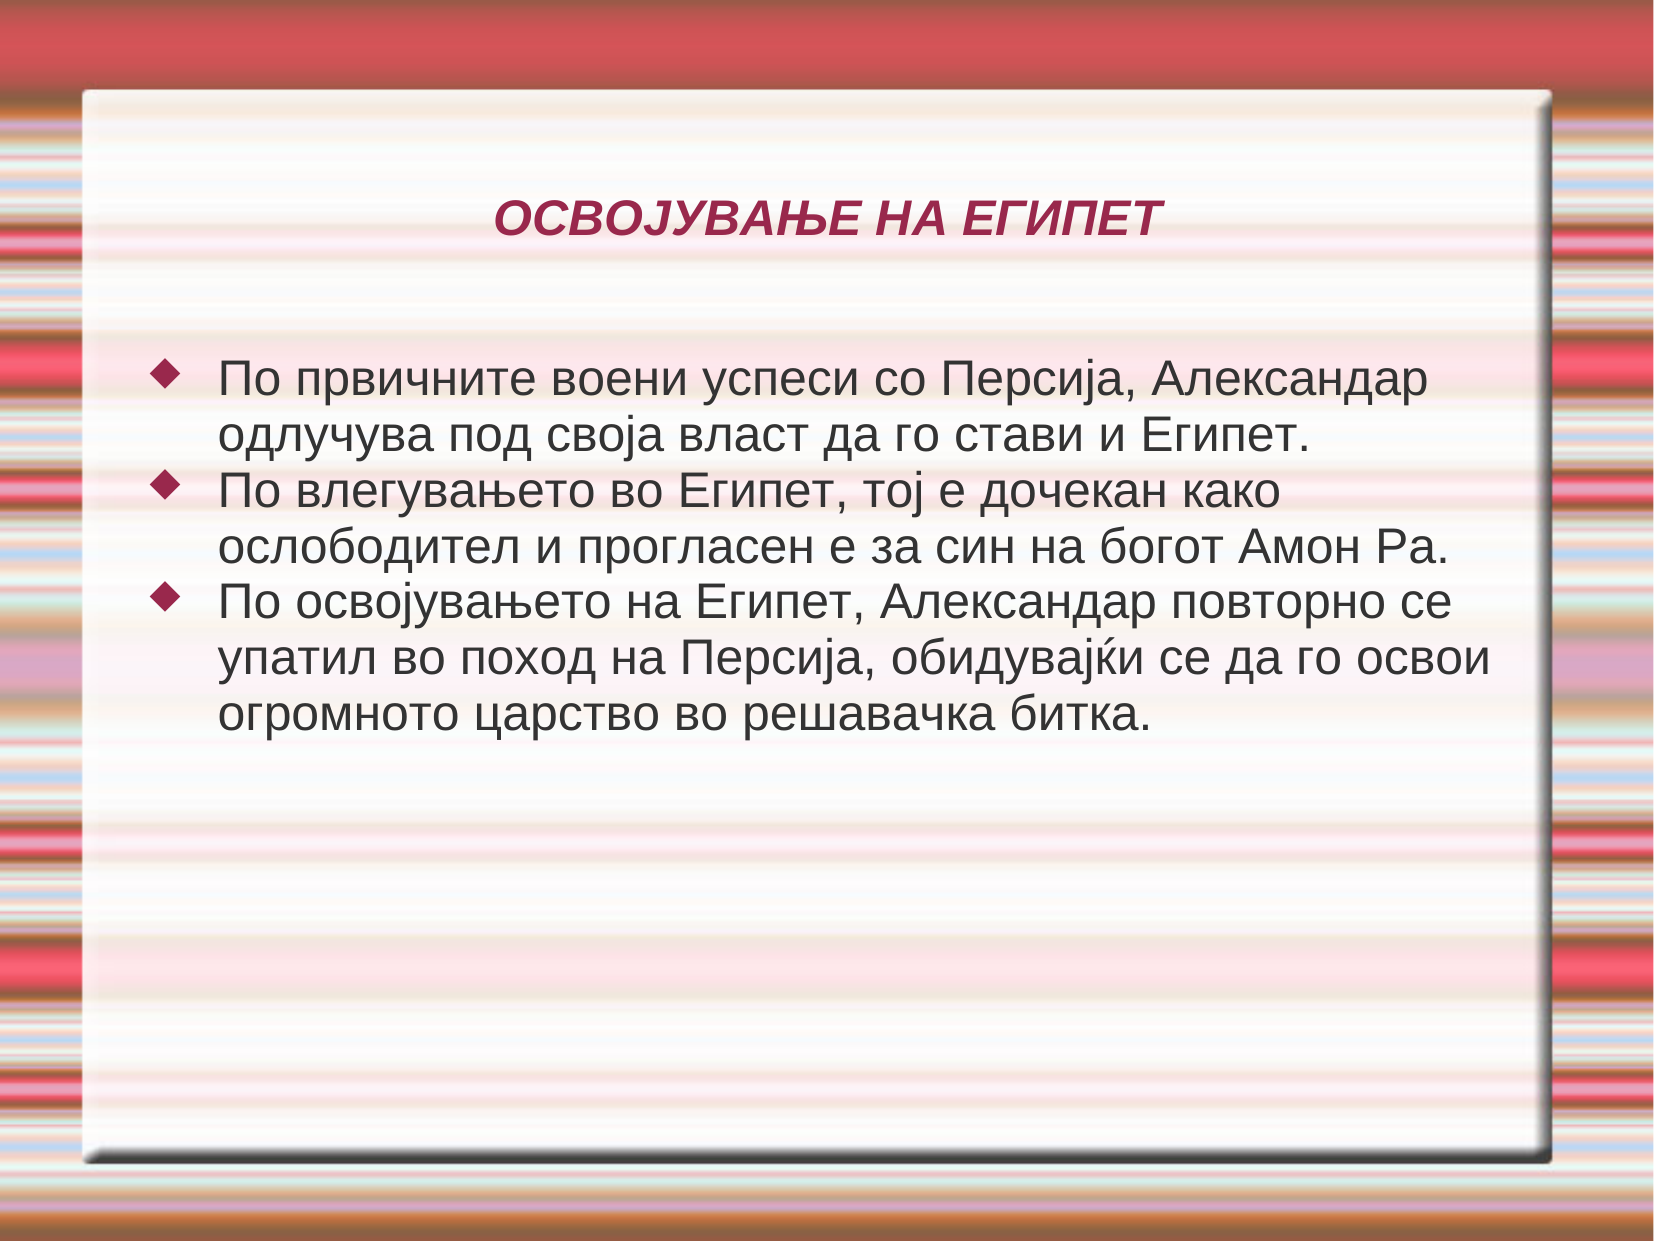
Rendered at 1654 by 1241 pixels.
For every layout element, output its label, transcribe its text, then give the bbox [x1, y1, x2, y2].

title ОСВОЈУВАЊЕ НА ЕГИПЕТ [121, 114, 1534, 322]
picture [0, 0, 1654, 1241]
list По првичните воени успеси со Персија, Александар одлучува под своја власт да го стави и Египет. По влегувањето во Египет, тој е дочекан како ослободител и прогласен е за син на богот Амон Ра. По освојувањето на Египет, Александар повторно се упатил во поход на Персија, обидувајќи се да го освои огромното царство во решавачка битка. [134, 350, 1516, 1132]
